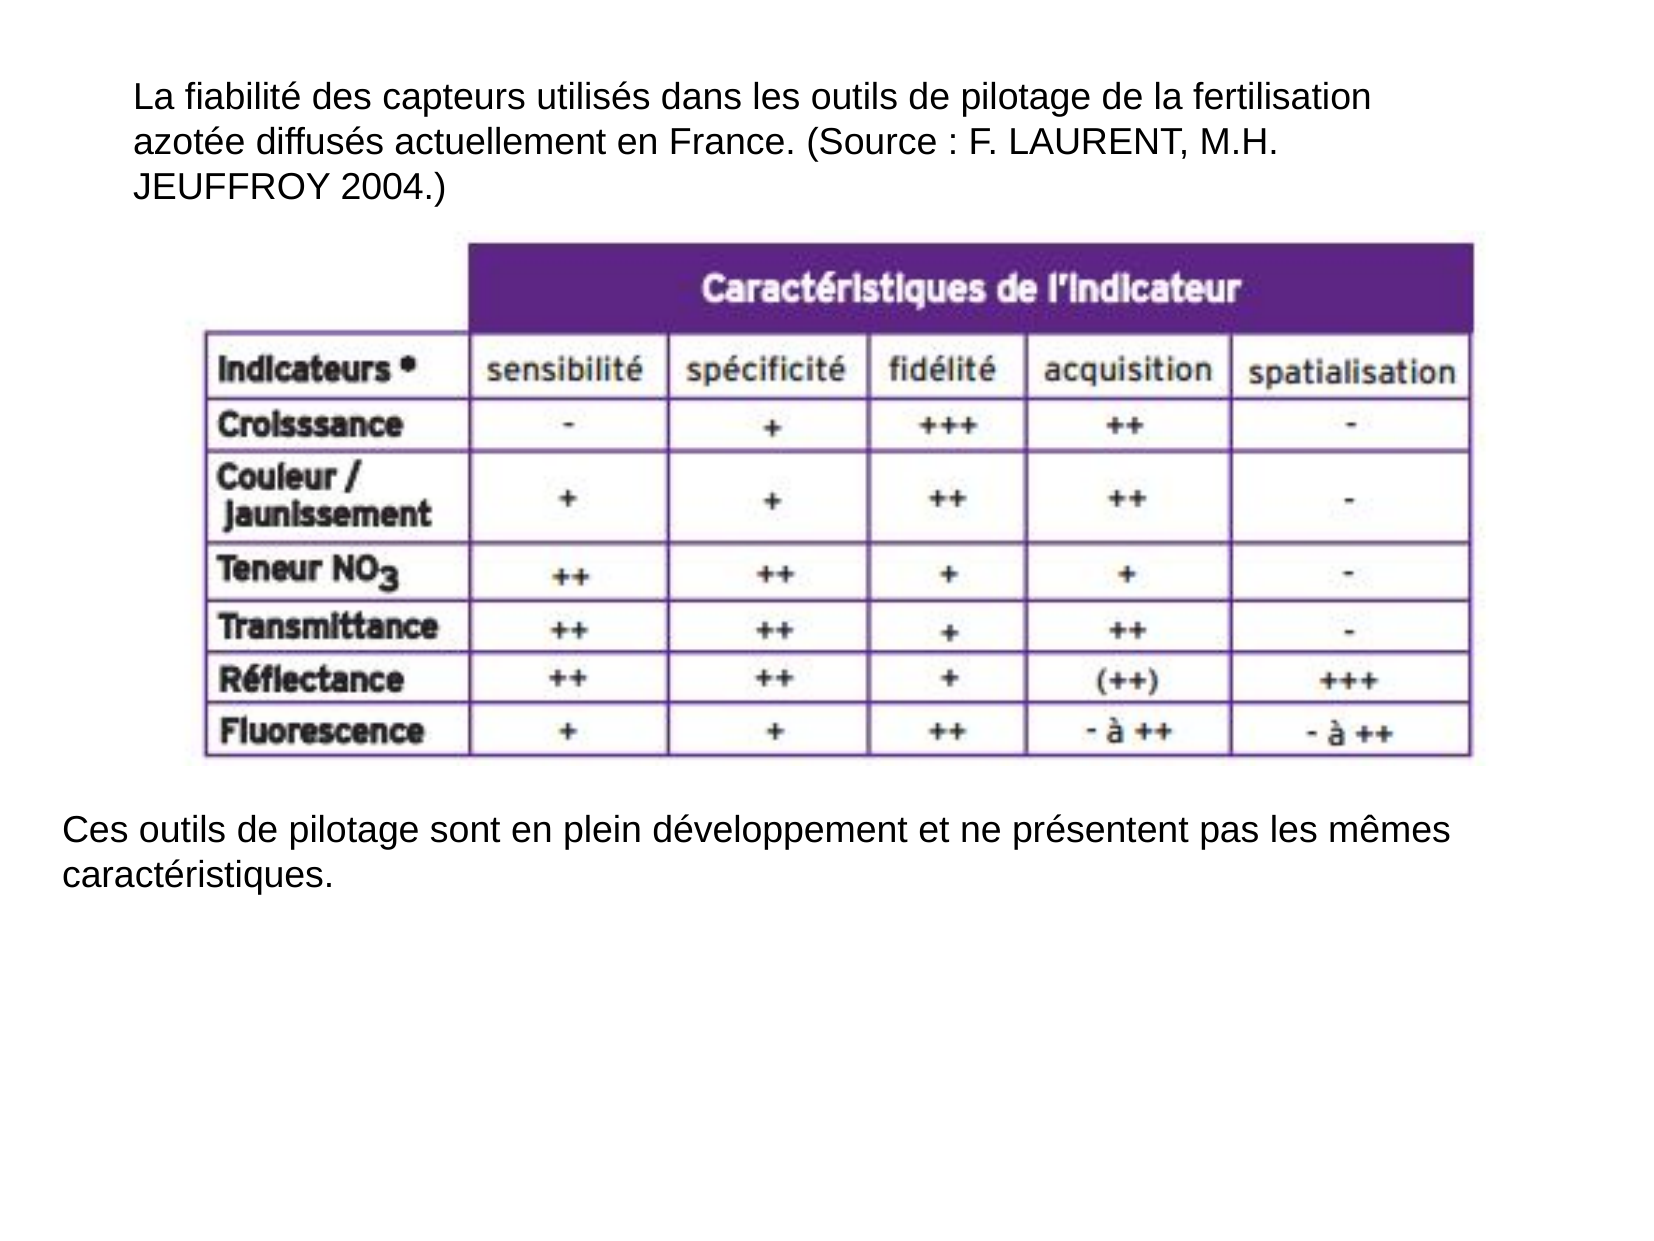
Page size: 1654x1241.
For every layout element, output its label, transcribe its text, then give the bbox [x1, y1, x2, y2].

picture [7, 230, 1654, 766]
text_box Ces outils de pilotage sont en plein développement et ne présentent pas les mêmes caractéristiques. [47, 797, 1595, 903]
text_box La fiabilité des capteurs utilisés dans les outils de pilotage de la fertilisation azotée diffusés actuellement en France. (Source : F. LAURENT, M.H. JEUFFROY 2004.) [118, 64, 1453, 230]
